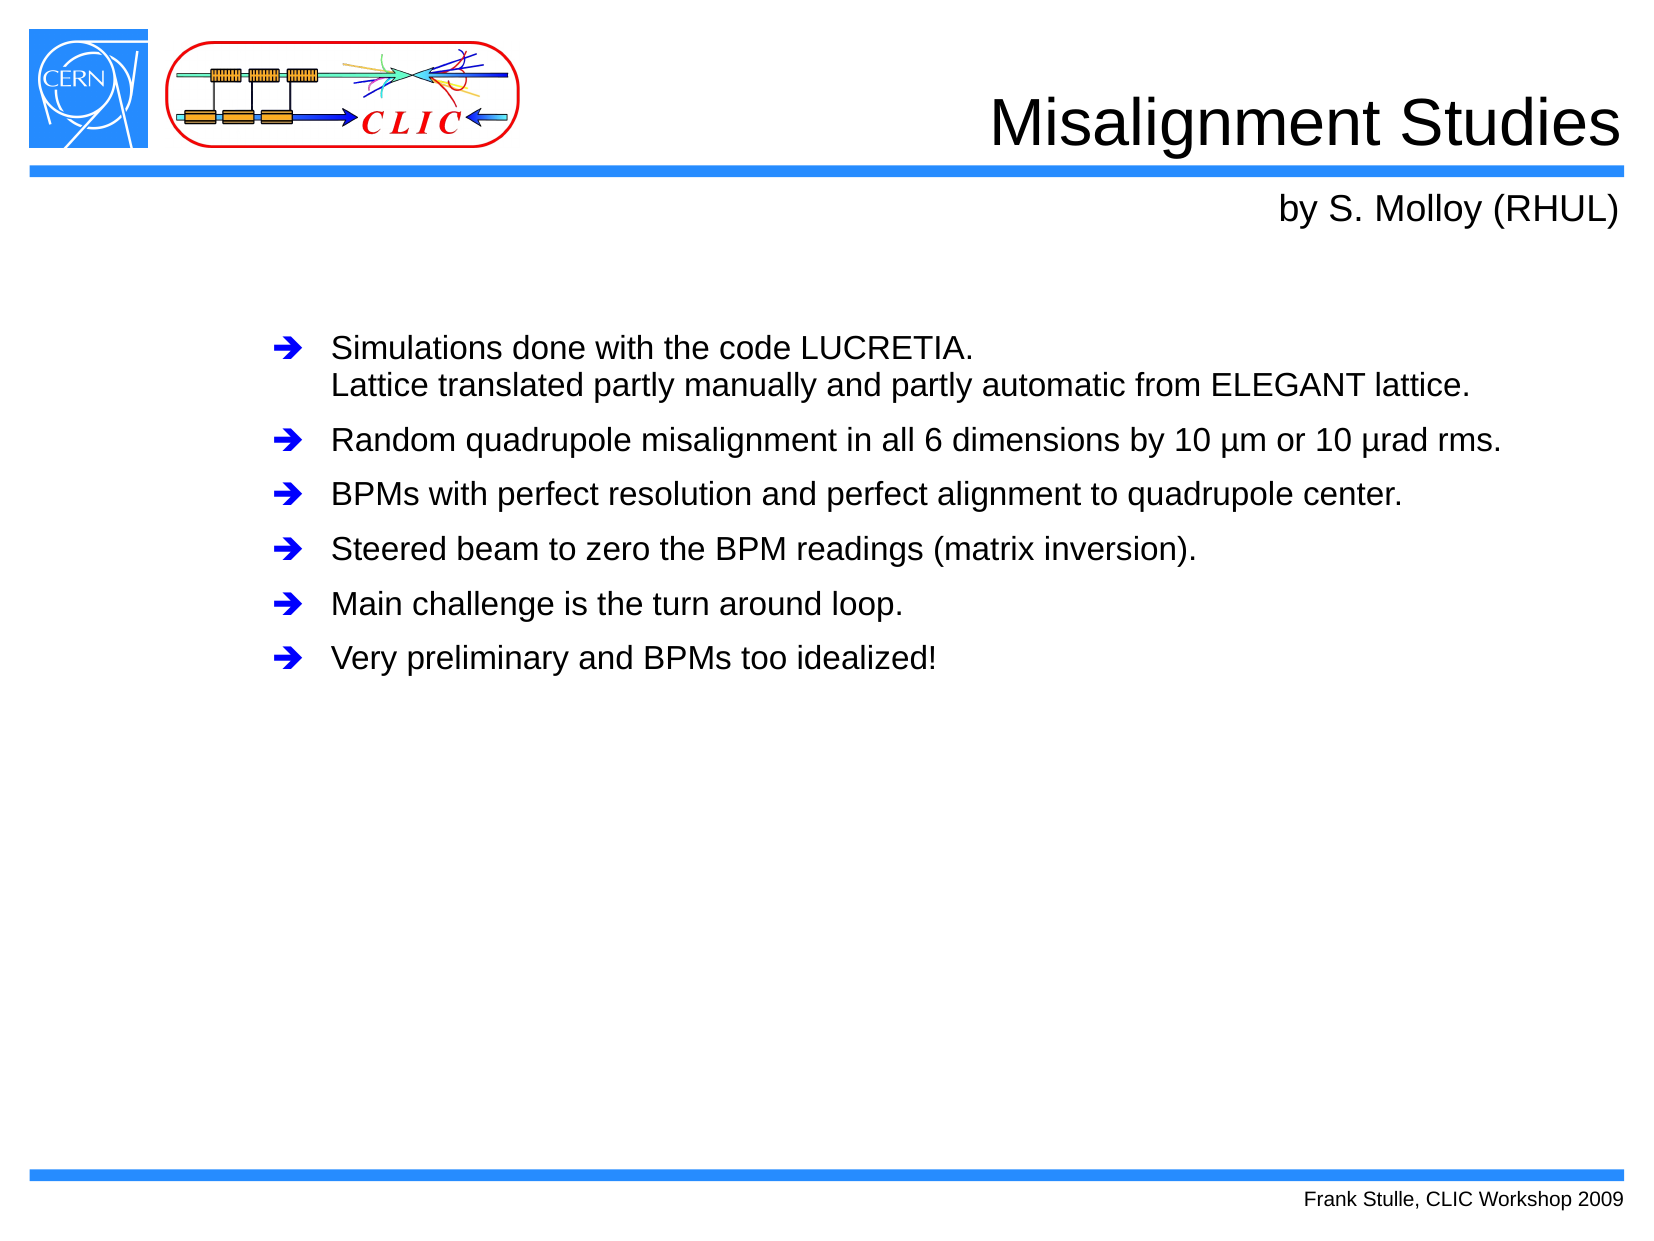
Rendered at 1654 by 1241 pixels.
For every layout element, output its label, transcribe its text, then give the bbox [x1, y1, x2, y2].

picture [29, 29, 148, 148]
title Misalignment Studies [134, 79, 1623, 166]
picture [165, 41, 520, 79]
text_box by S. Molloy (RHUL) [1263, 180, 1636, 237]
text_box  Simulations done with the code LUCRETIA. Lattice translated partly manually and partly automatic from ELEGANT lattice.  Random quadrupole misalignment in all 6 dimensions by 10 µm or 10 µrad rms.  BPMs with perfect resolution and perfect alignment to quadrupole center.  Steered beam to zero the BPM readings (matrix inversion).  Main challenge is the turn around loop.  Very preliminary and BPMs too idealized! [256, 321, 1521, 701]
